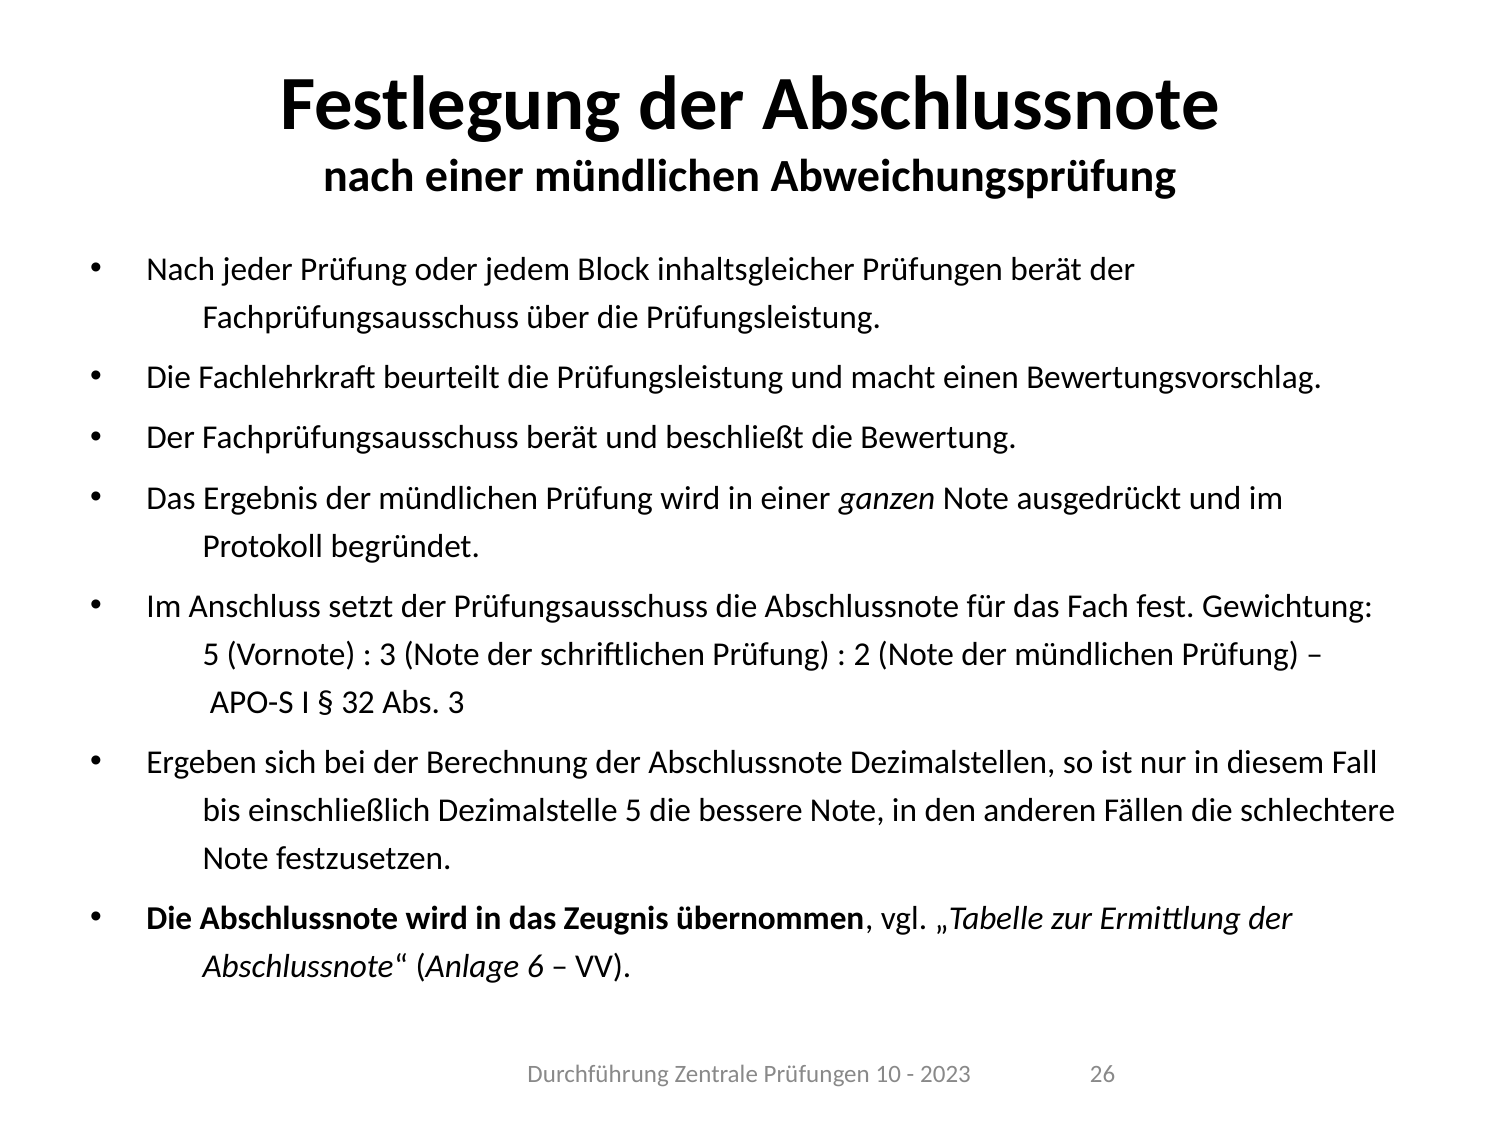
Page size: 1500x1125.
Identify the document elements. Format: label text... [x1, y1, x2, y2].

text_box Durchführung Zentrale Prüfungen 10 - 2023 [512, 1042, 988, 1103]
list Nach jeder Prüfung oder jedem Block inhaltsgleicher Prüfungen berät der Fachprüfungsausschuss über die Prüfungsleistung. Die Fachlehrkraft beurteilt die Prüfungsleistung und macht einen Bewertungsvorschlag. Der Fachprüfungsausschuss berät und beschließt die Bewertung. Das Ergebnis der mündlichen Prüfung wird in einer ganzen Note ausgedrückt und im Protokoll begründet. Im Anschluss setzt der Prüfungsausschuss die Abschlussnote für das Fach fest. Gewichtung: 5 (Vornote) : 3 (Note der schriftlichen Prüfung) : 2 (Note der mündlichen Prüfung) – APO-S I § 32 Abs. 3 Ergeben sich bei der Berechnung der Abschlussnote Dezimalstellen, so ist nur in diesem Fall bis einschließlich Dezimalstelle 5 die bessere Note, in den anderen Fällen die schlechtere Note festzusetzen. Die Abschlussnote wird in das Zeugnis übernommen, vgl. „Tabelle zur Ermittlung der Abschlussnote“ (Anlage 6 – VV). [75, 231, 1426, 1005]
title Festlegung der Abschlussnote nach einer mündlichen Abweichungsprüfung [75, 45, 1426, 209]
text_box 26 [1074, 1042, 1426, 1103]
